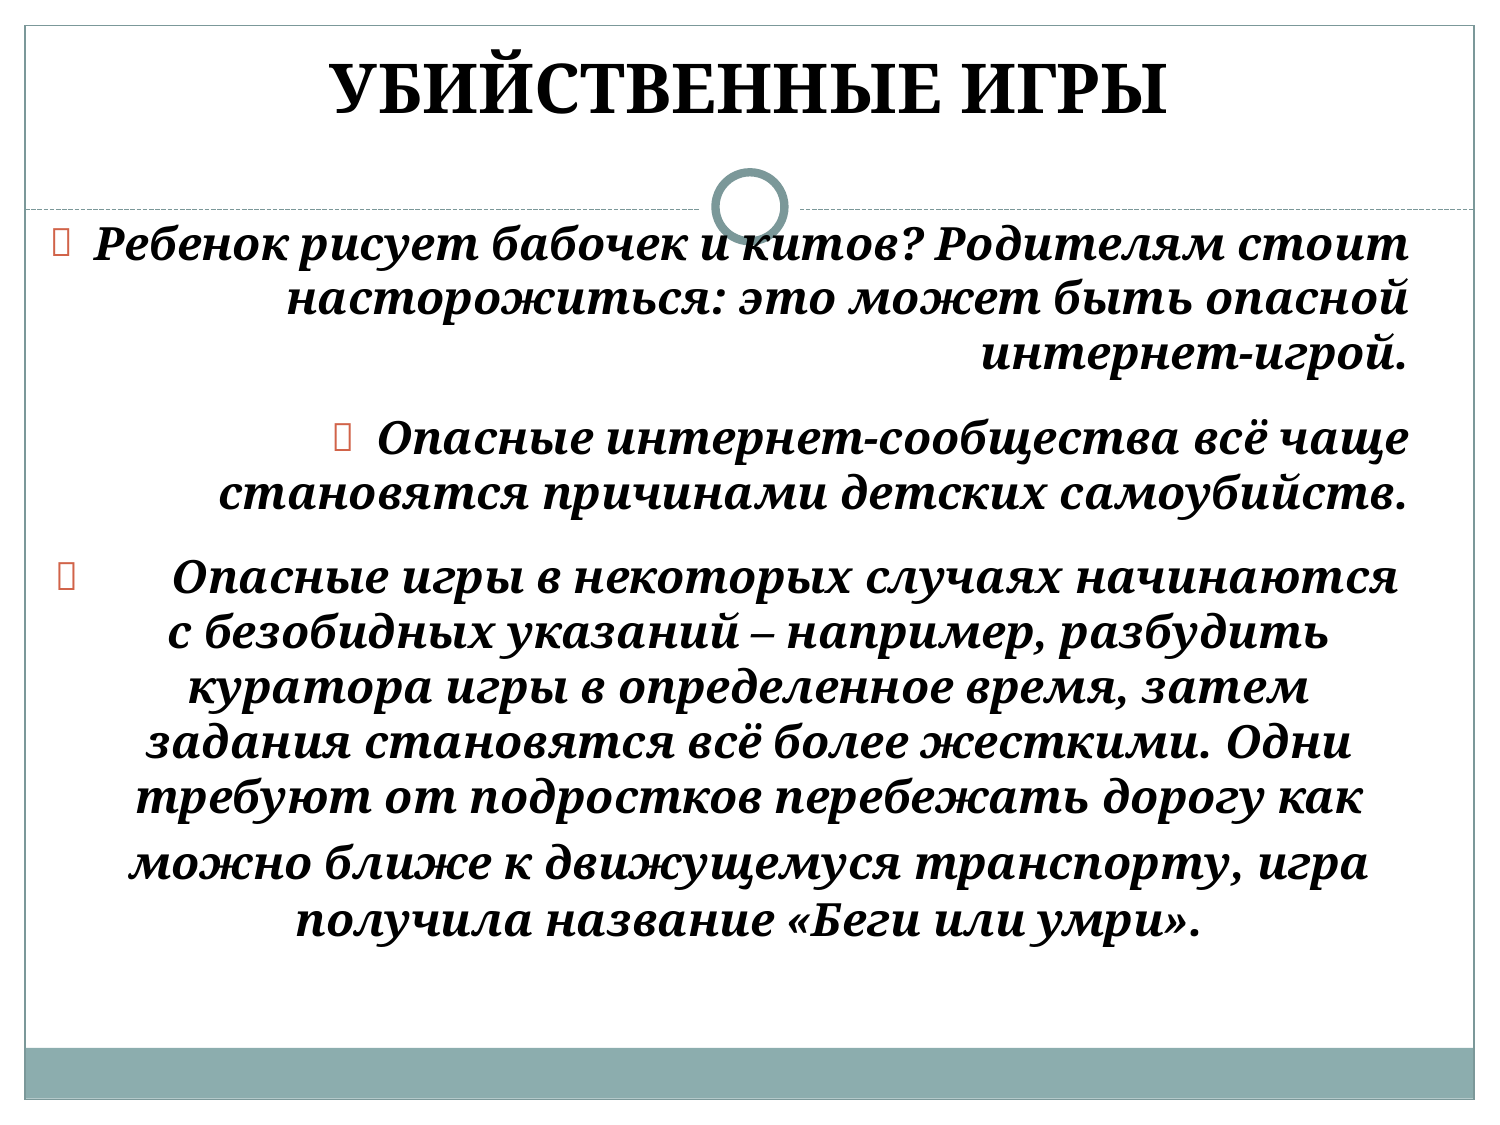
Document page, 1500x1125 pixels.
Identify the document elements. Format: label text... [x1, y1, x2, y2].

list Ребенок рисует бабочек и китов? Родителям стоит насторожиться: это может быть опасной интернет-игрой. Опасные интернет-сообщества всё чаще становятся причинами детских самоубийств. Опасные игры в некоторых случаях начинаются с безобидных указаний – например, разбудить куратора игры в определенное время, затем задания становятся всё более жесткими. Одни требуют от подростков перебежать дорогу как можно ближе к движущемуся транспорту, игра получила название «Беги или умри». [29, 206, 1425, 957]
title УБИЙСТВЕННЫЕ ИГРЫ [49, 37, 1450, 162]
